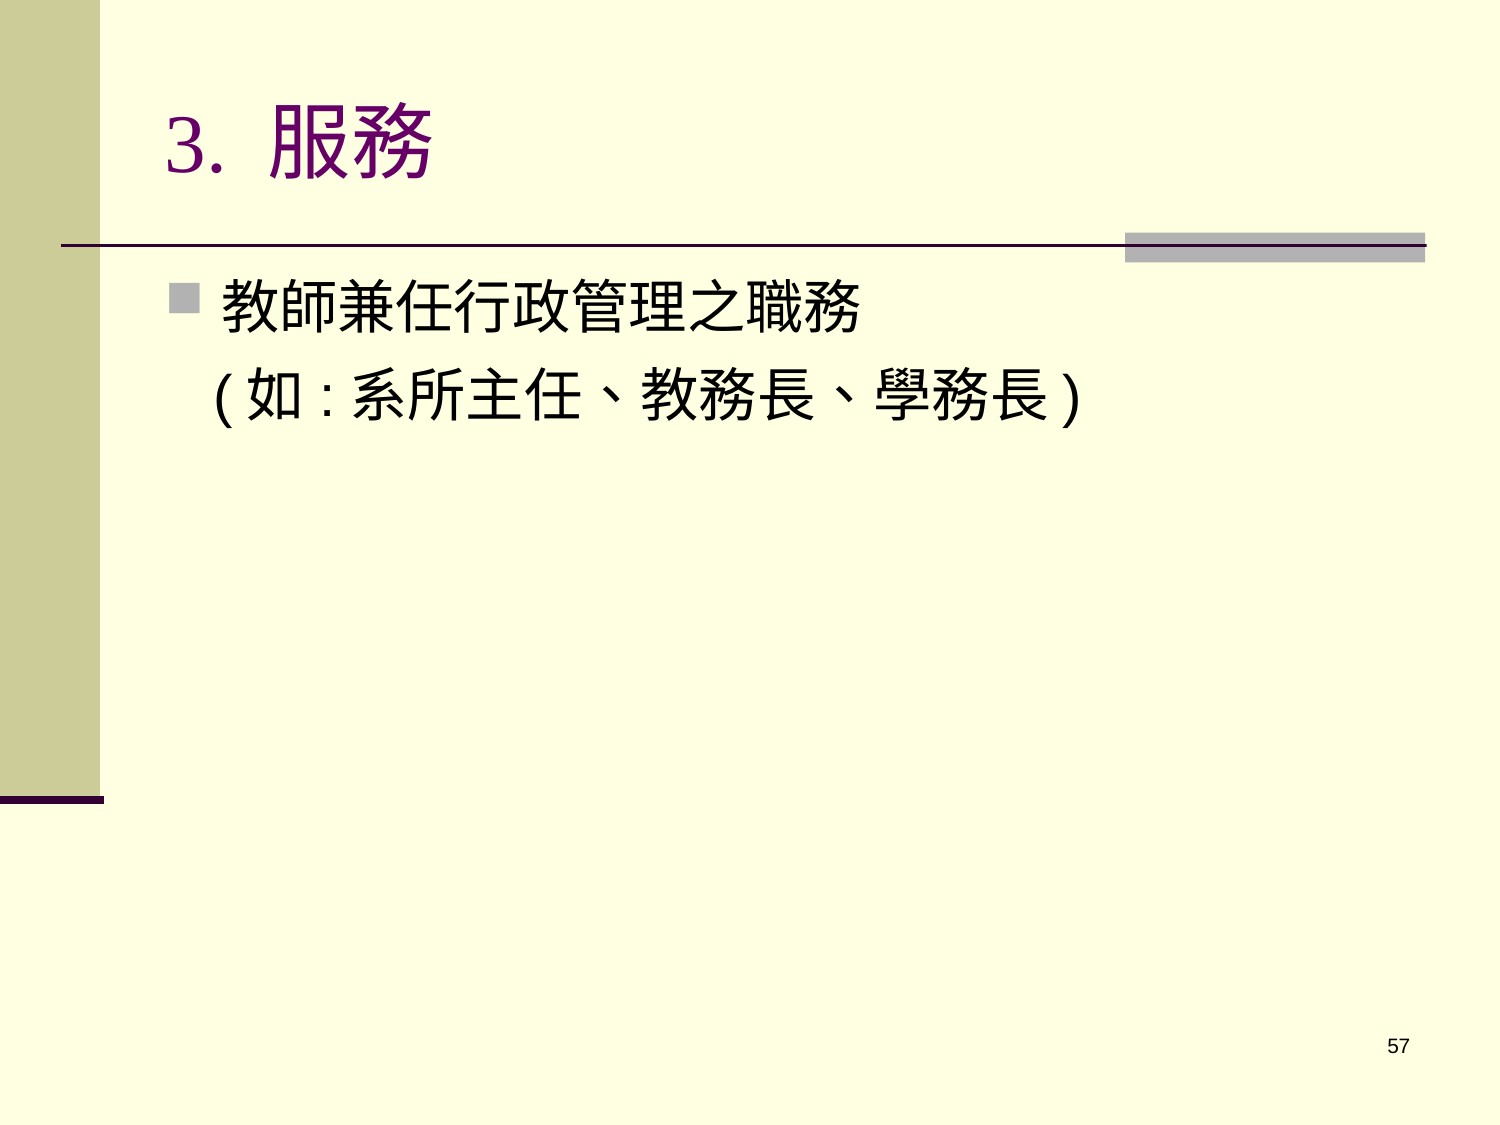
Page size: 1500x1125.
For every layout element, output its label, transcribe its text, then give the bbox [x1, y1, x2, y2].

list 教師兼任行政管理之職務 (如:系所主任、教務長、學務長) [150, 262, 1426, 1006]
title 3. 服務 [150, 45, 1426, 234]
